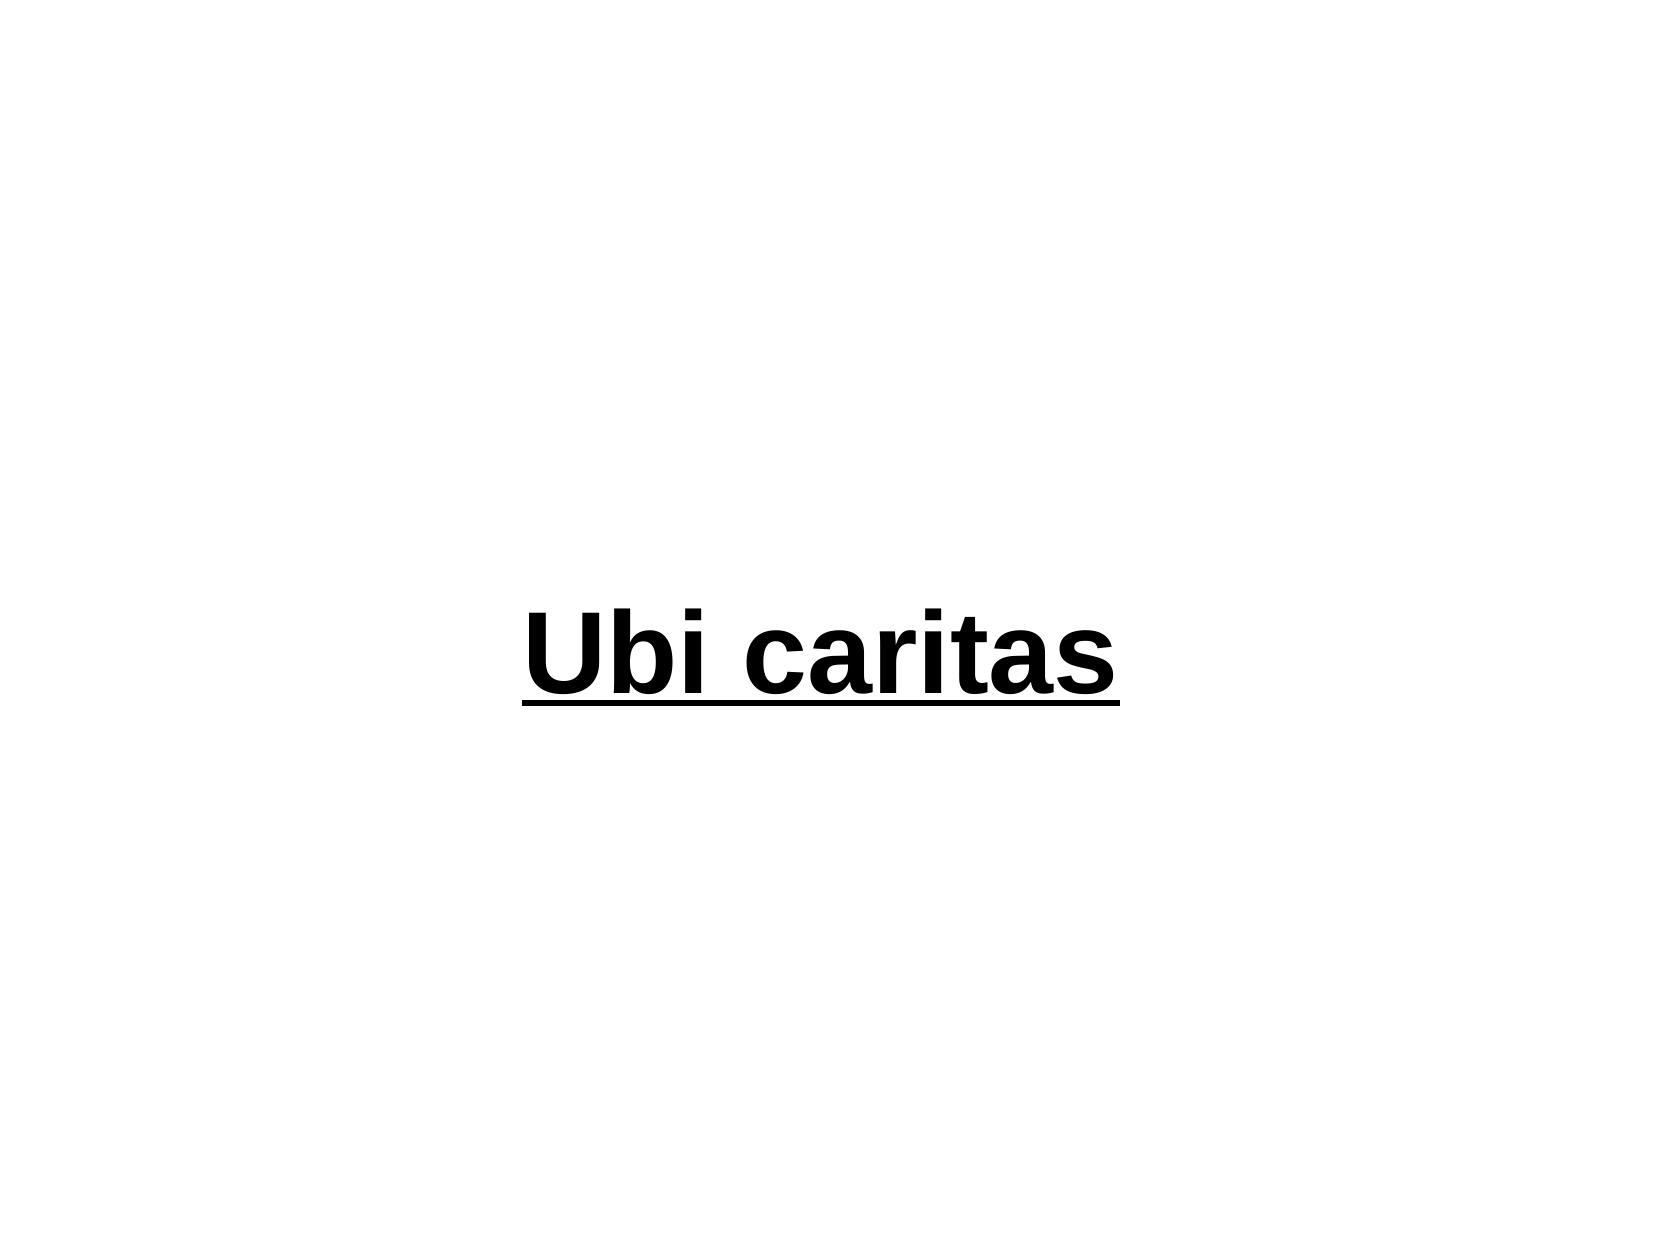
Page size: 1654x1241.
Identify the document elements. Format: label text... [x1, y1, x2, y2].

subtitle Ubi caritas [0, 0, 1642, 1241]
